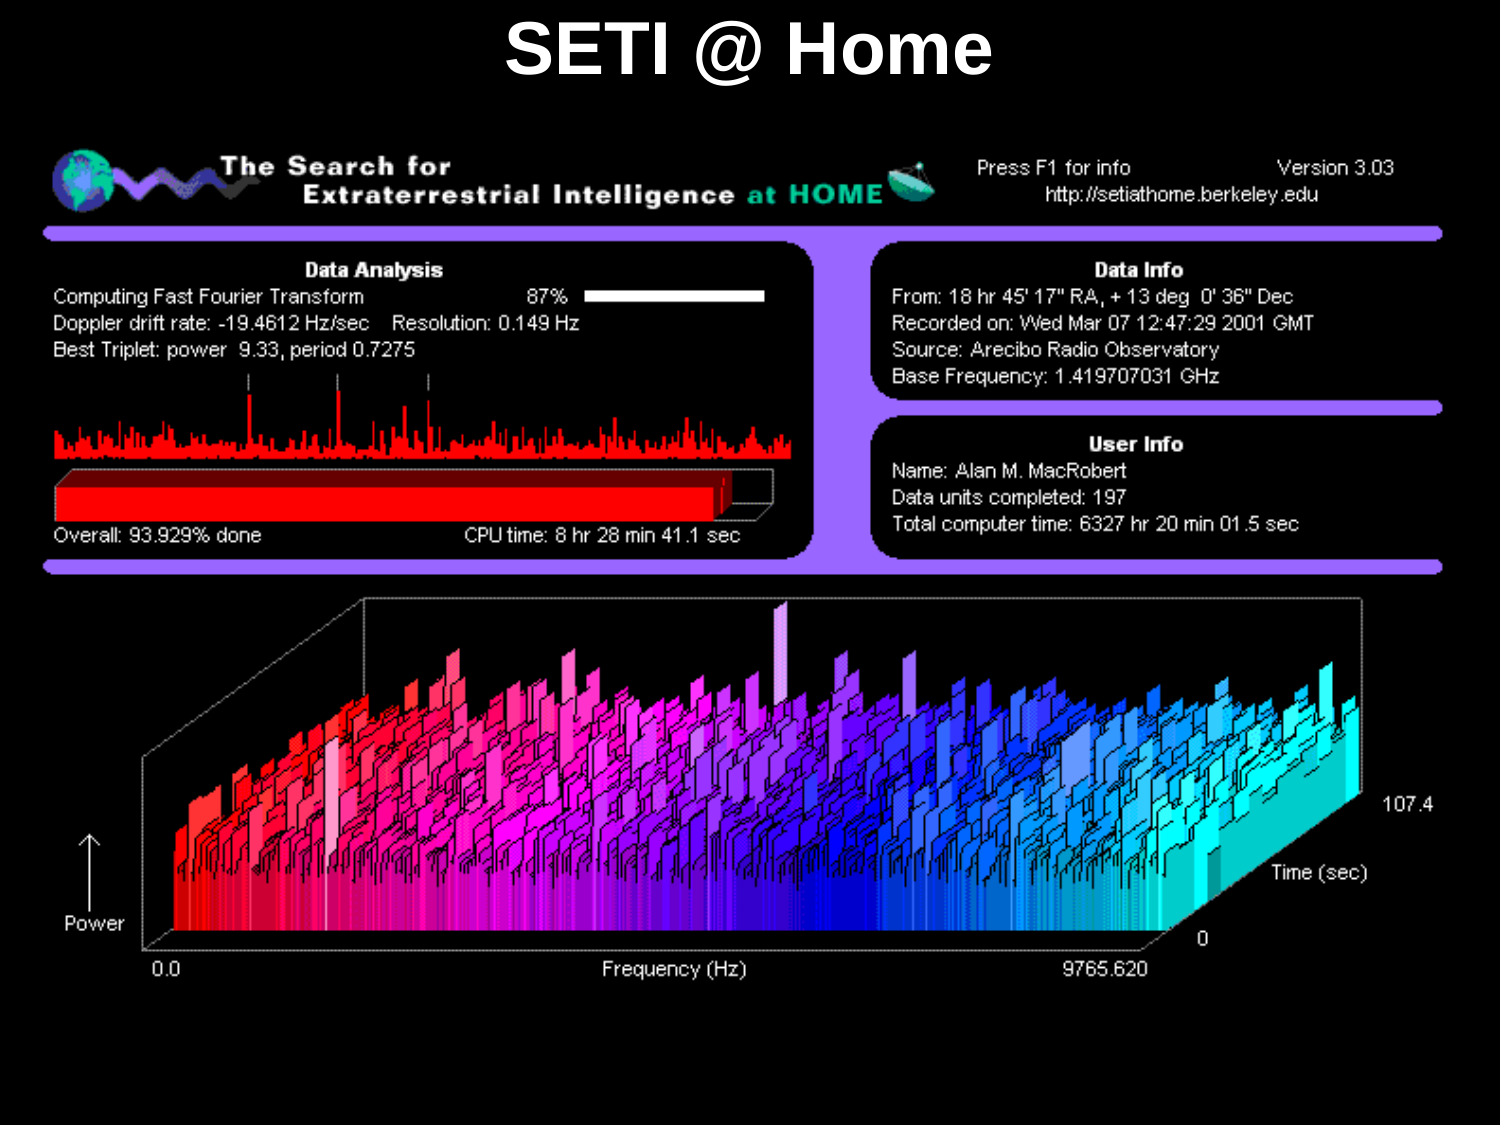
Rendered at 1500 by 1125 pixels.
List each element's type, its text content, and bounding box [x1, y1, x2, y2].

picture [34, 145, 1456, 1003]
title SETI @ Home [75, 0, 1425, 101]
